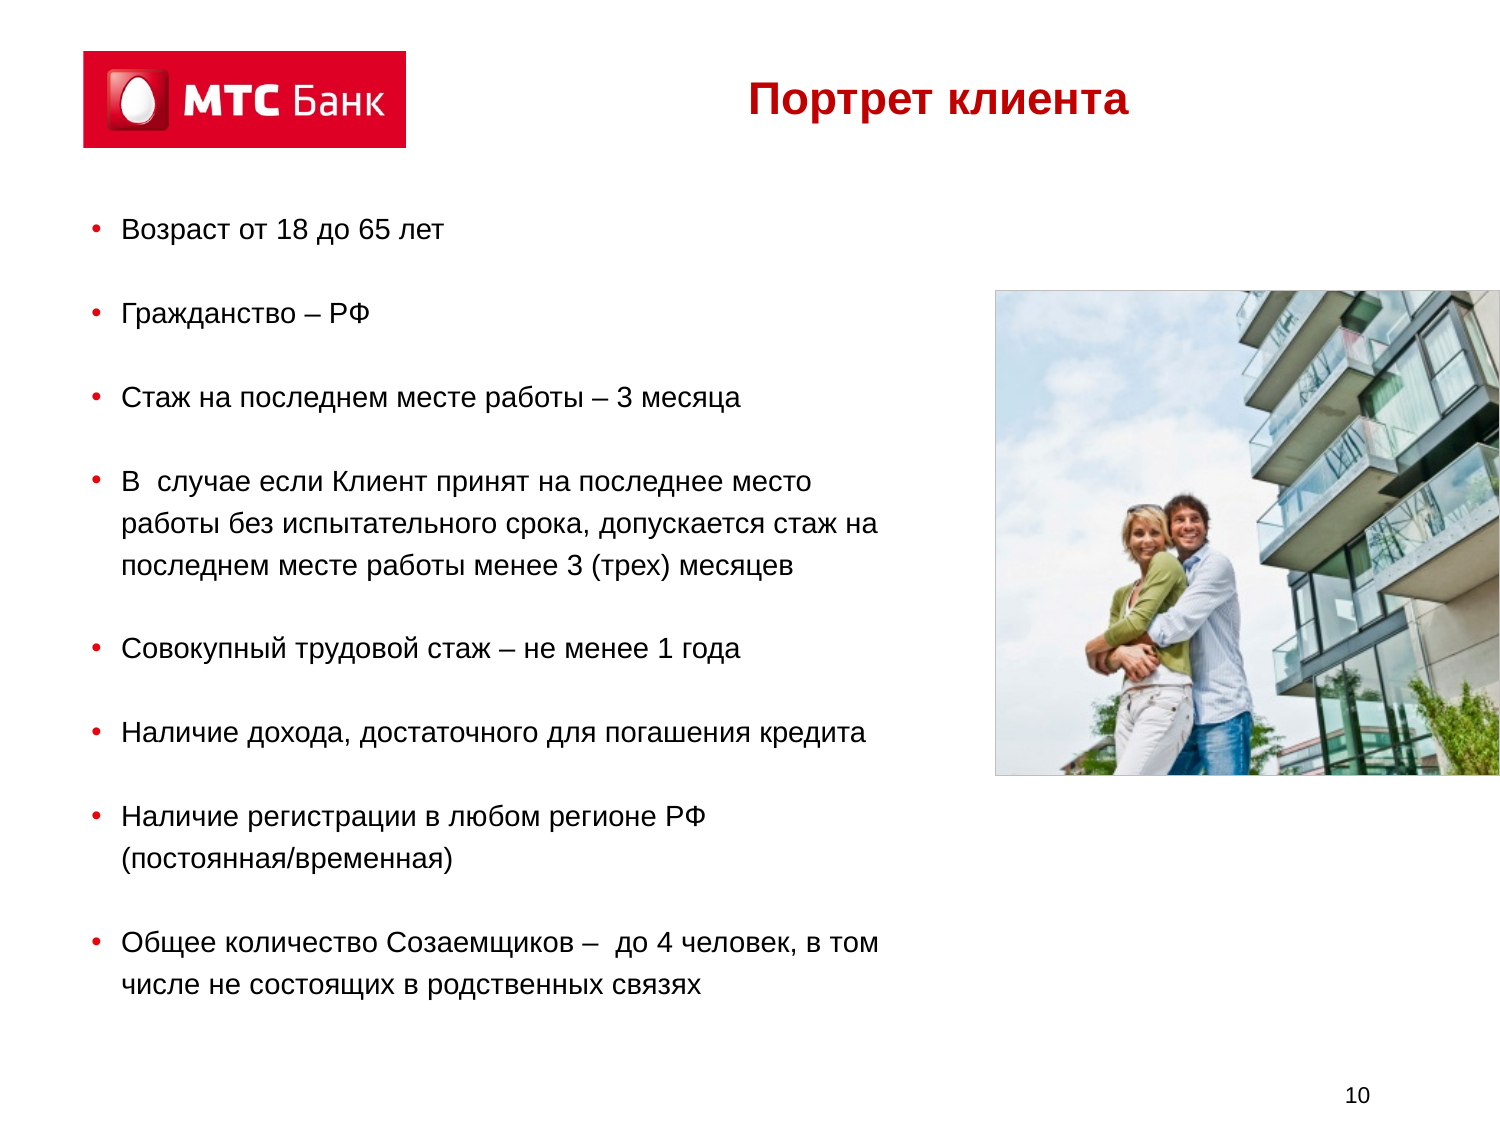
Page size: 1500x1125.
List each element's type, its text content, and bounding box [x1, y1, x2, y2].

text_box Возраст от 18 до 65 лет Гражданство – РФ Стаж на последнем месте работы – 3 месяца В случае если Клиент принят на последнее место работы без испытательного срока, допускается стаж на последнем месте работы менее 3 (трех) месяцев Совокупный трудовой стаж – не менее 1 года Наличие дохода, достаточного для погашения кредита Наличие регистрации в любом регионе РФ (постоянная/временная) Общее количество Созаемщиков – до 4 человек, в том числе не состоящих в родственных связях [76, 196, 931, 1035]
text_box Портрет клиента [442, 42, 1435, 149]
picture [0, 0, 1500, 1125]
